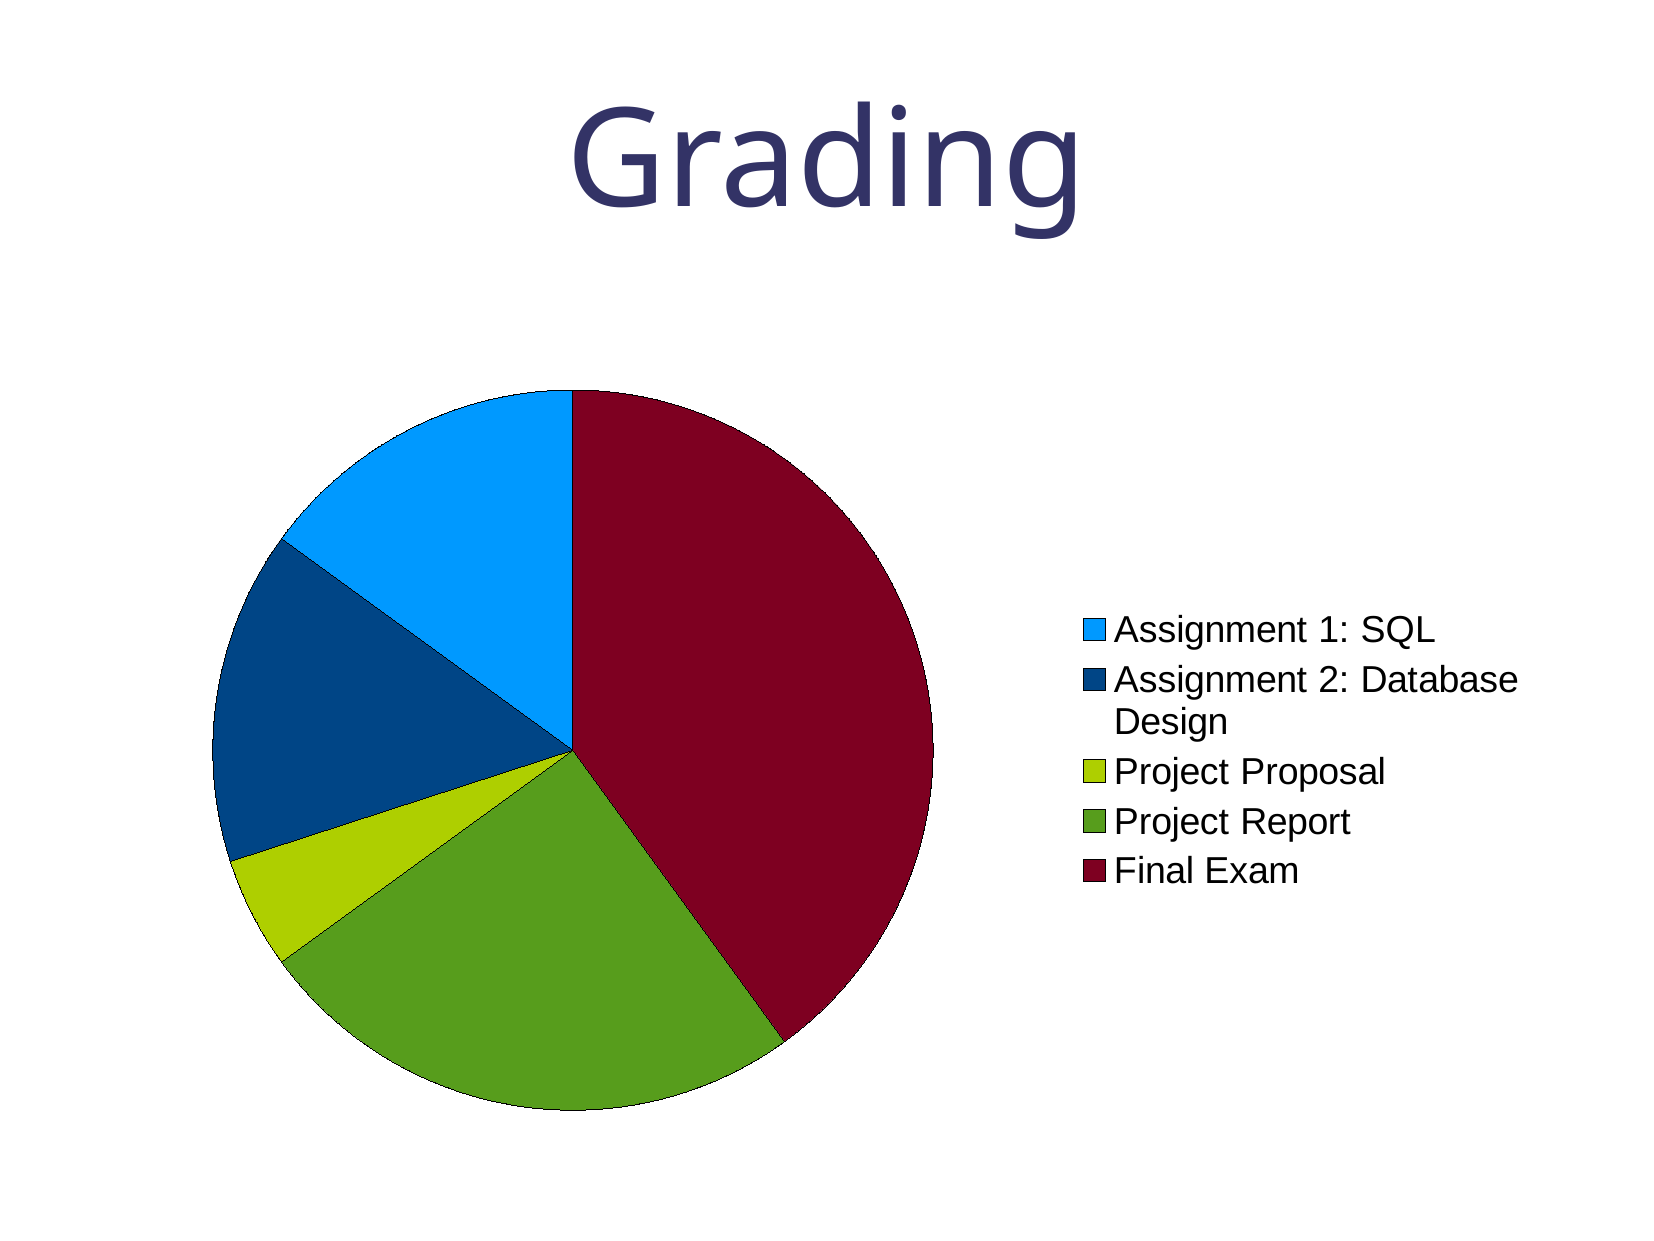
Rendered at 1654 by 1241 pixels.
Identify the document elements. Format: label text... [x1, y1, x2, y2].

chart [75, 375, 1544, 1126]
title Grading [82, 56, 1571, 250]
